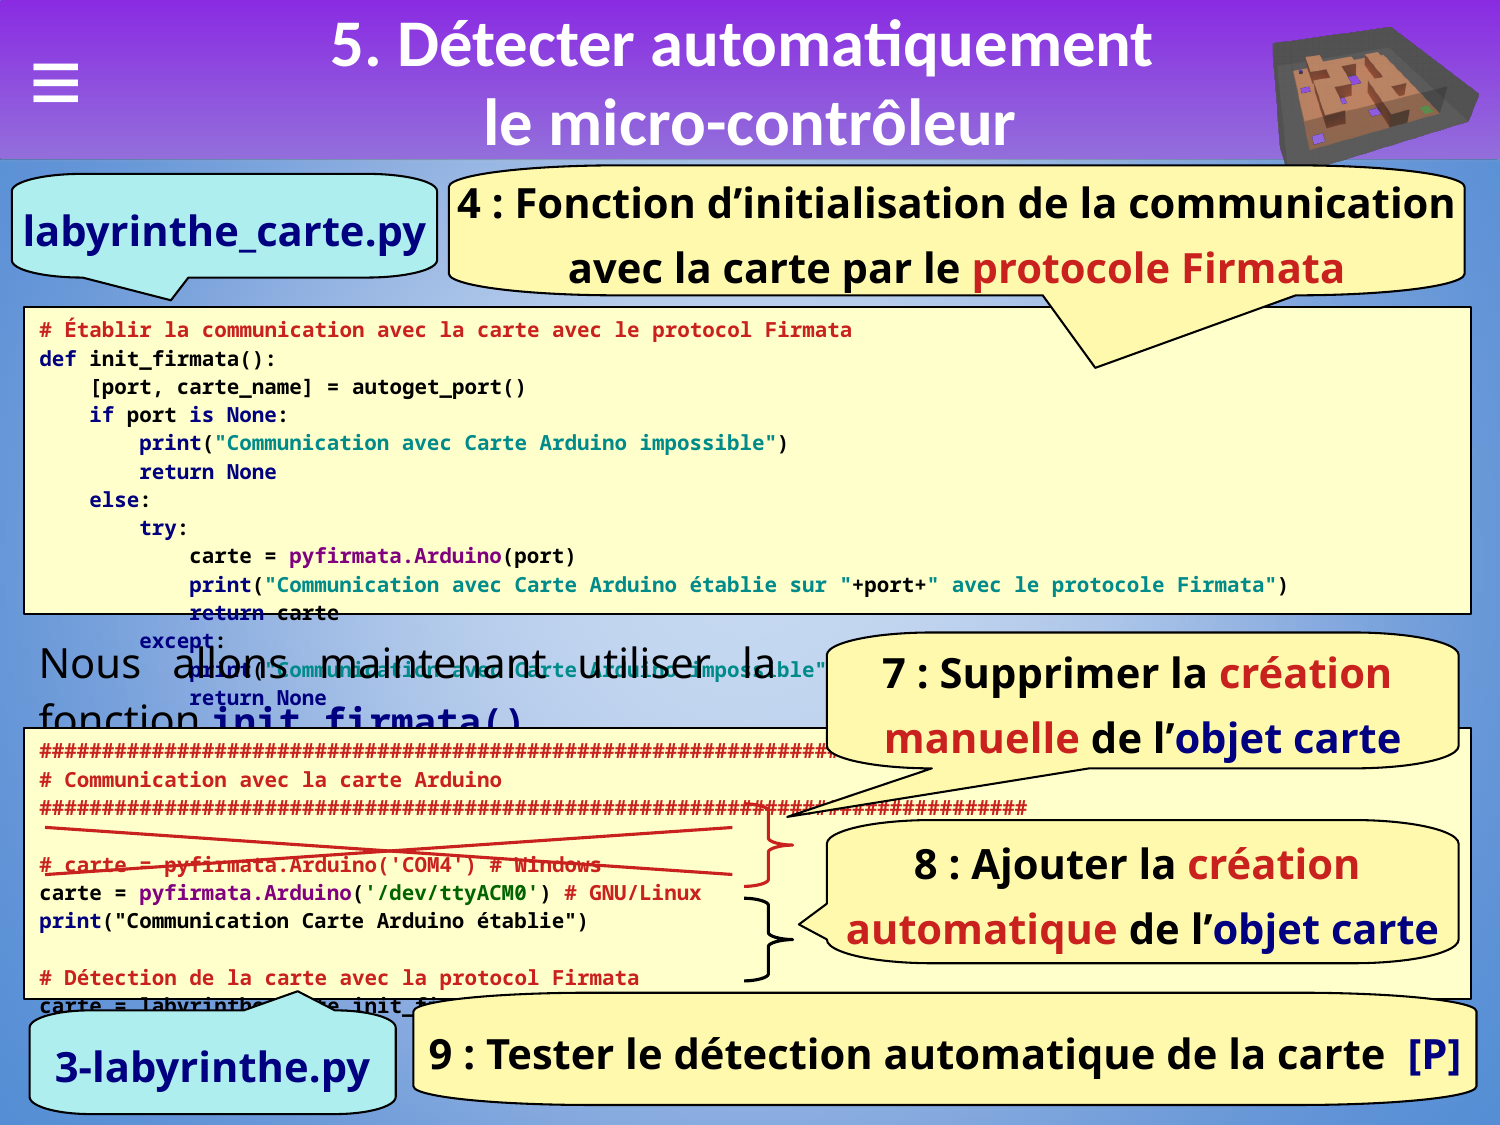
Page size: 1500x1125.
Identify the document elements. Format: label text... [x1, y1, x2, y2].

text_box 5. Détecter automatiquement le micro-contrôleur [0, 0, 1500, 159]
text_box 9 : Tester le détection automatique de la carte [P] [413, 992, 1477, 1105]
text_box # Établir la communication avec la carte avec le protocol Firmata def init_firmata(): [port, carte_name] = autoget_port() if port is None: print("Communication avec Carte Arduino impossible") return None else: try: carte = pyfirmata.Arduino(port) print("Communication avec Carte Arduino établie sur "+port+" avec le protocole Firmata") return carte except: print("Communication avec Carte Arduino impossible") return None [23, 307, 1471, 615]
text_box 7 : Supprimer la création manuelle de l’objet carte [787, 632, 1459, 817]
text_box Nous allons maintenant utiliser la fonction init_firmata(). [23, 626, 792, 728]
text_box ≡ [14, 23, 101, 141]
picture [0, 27, 1500, 1125]
text_box 3-labyrinthe.py [29, 991, 396, 1115]
text_box 8 : Ajouter la création automatique de l’objet carte [798, 820, 1459, 964]
text_box labyrinthe_carte.py [11, 173, 438, 301]
text_box 4 : Fonction d’initialisation de la communication avec la carte par le protocole Firmata [448, 165, 1465, 368]
text_box ############################################################################### # Communication avec la carte Arduino ############################################################################### # carte = pyfirmata.Arduino('COM4') # Windows carte = pyfirmata.Arduino('/dev/ttyACM0') # GNU/Linux print("Communication Carte Arduino établie") # Détection de la carte avec la protocol Firmata carte = labyrinthe_carte.init_firmata() if carte is None: bge.logic.endGame() [23, 728, 1471, 999]
